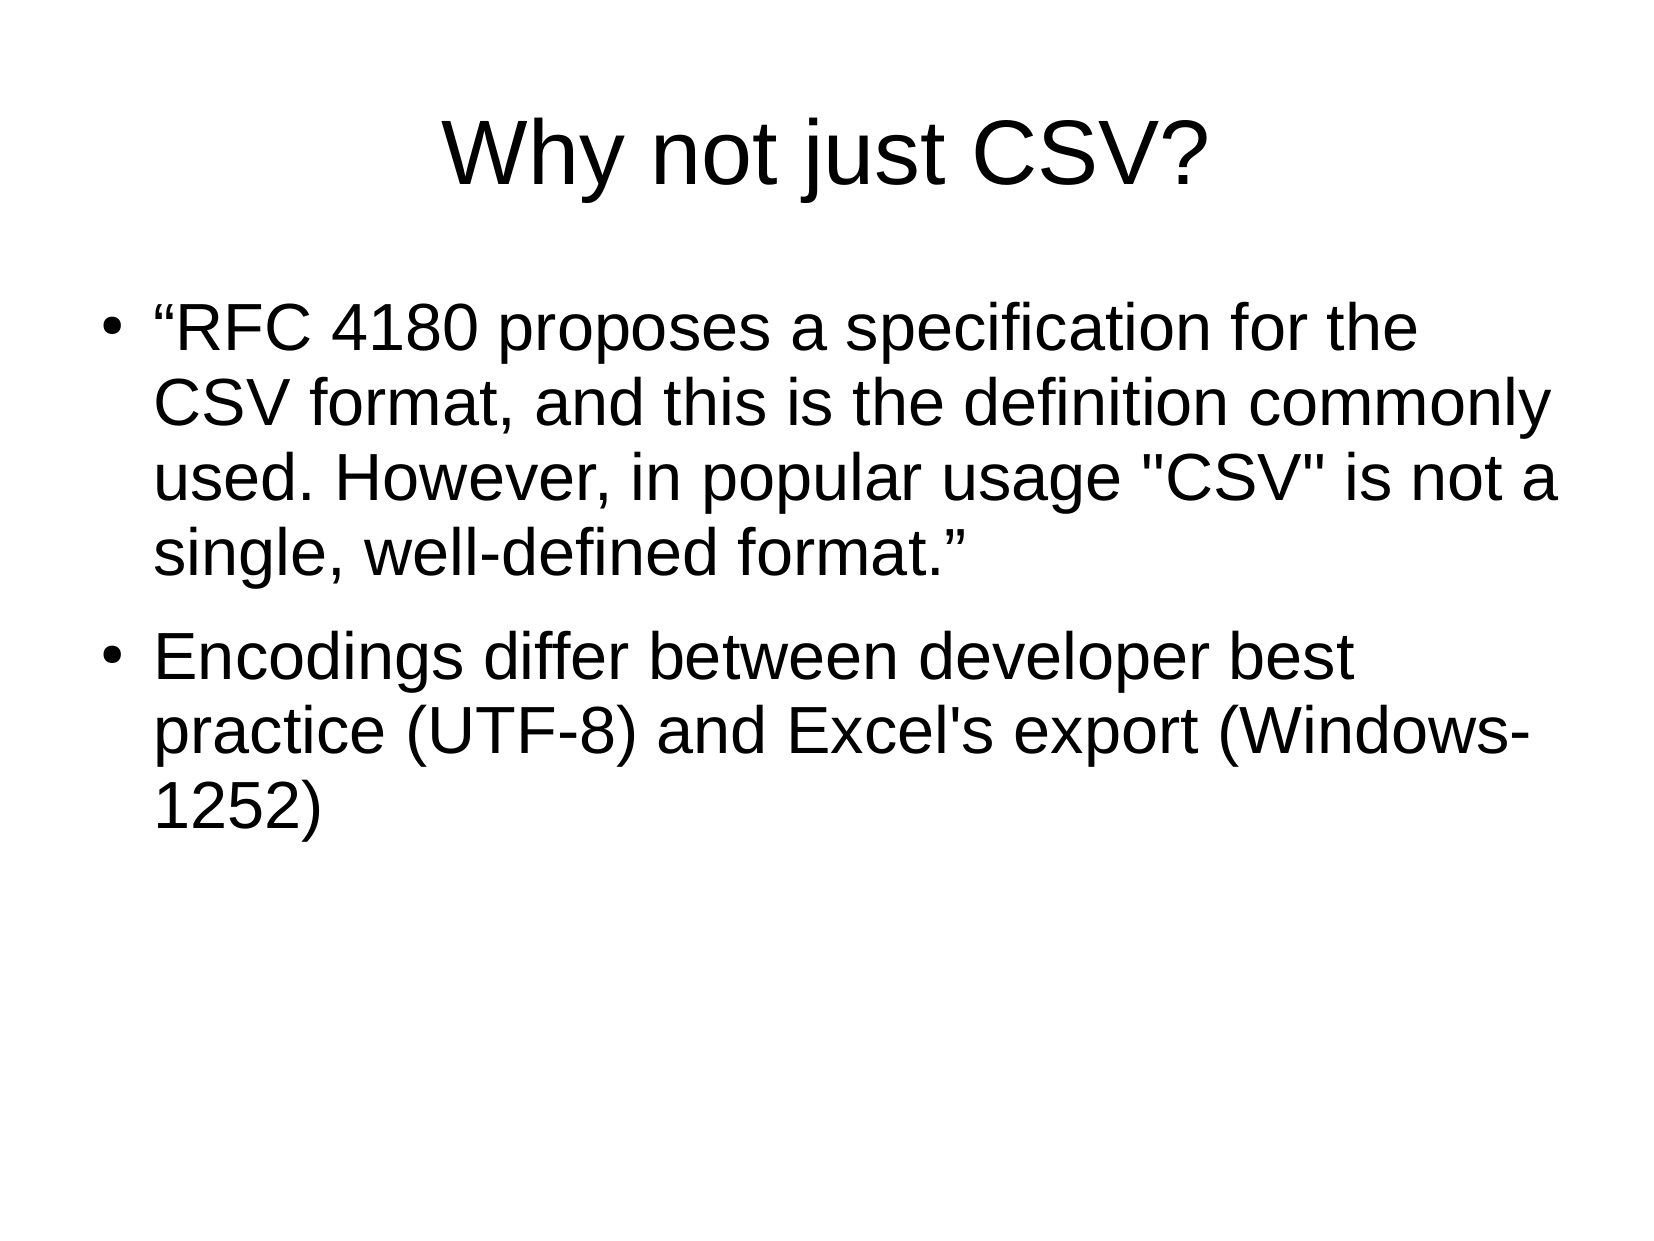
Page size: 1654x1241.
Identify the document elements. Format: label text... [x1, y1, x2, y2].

title Why not just CSV? [82, 49, 1571, 257]
list “RFC 4180 proposes a specification for the CSV format, and this is the definition commonly used. However, in popular usage "CSV" is not a single, well-defined format.” Encodings differ between developer best practice (UTF-8) and Excel's export (Windows-1252) [82, 290, 1571, 1010]
